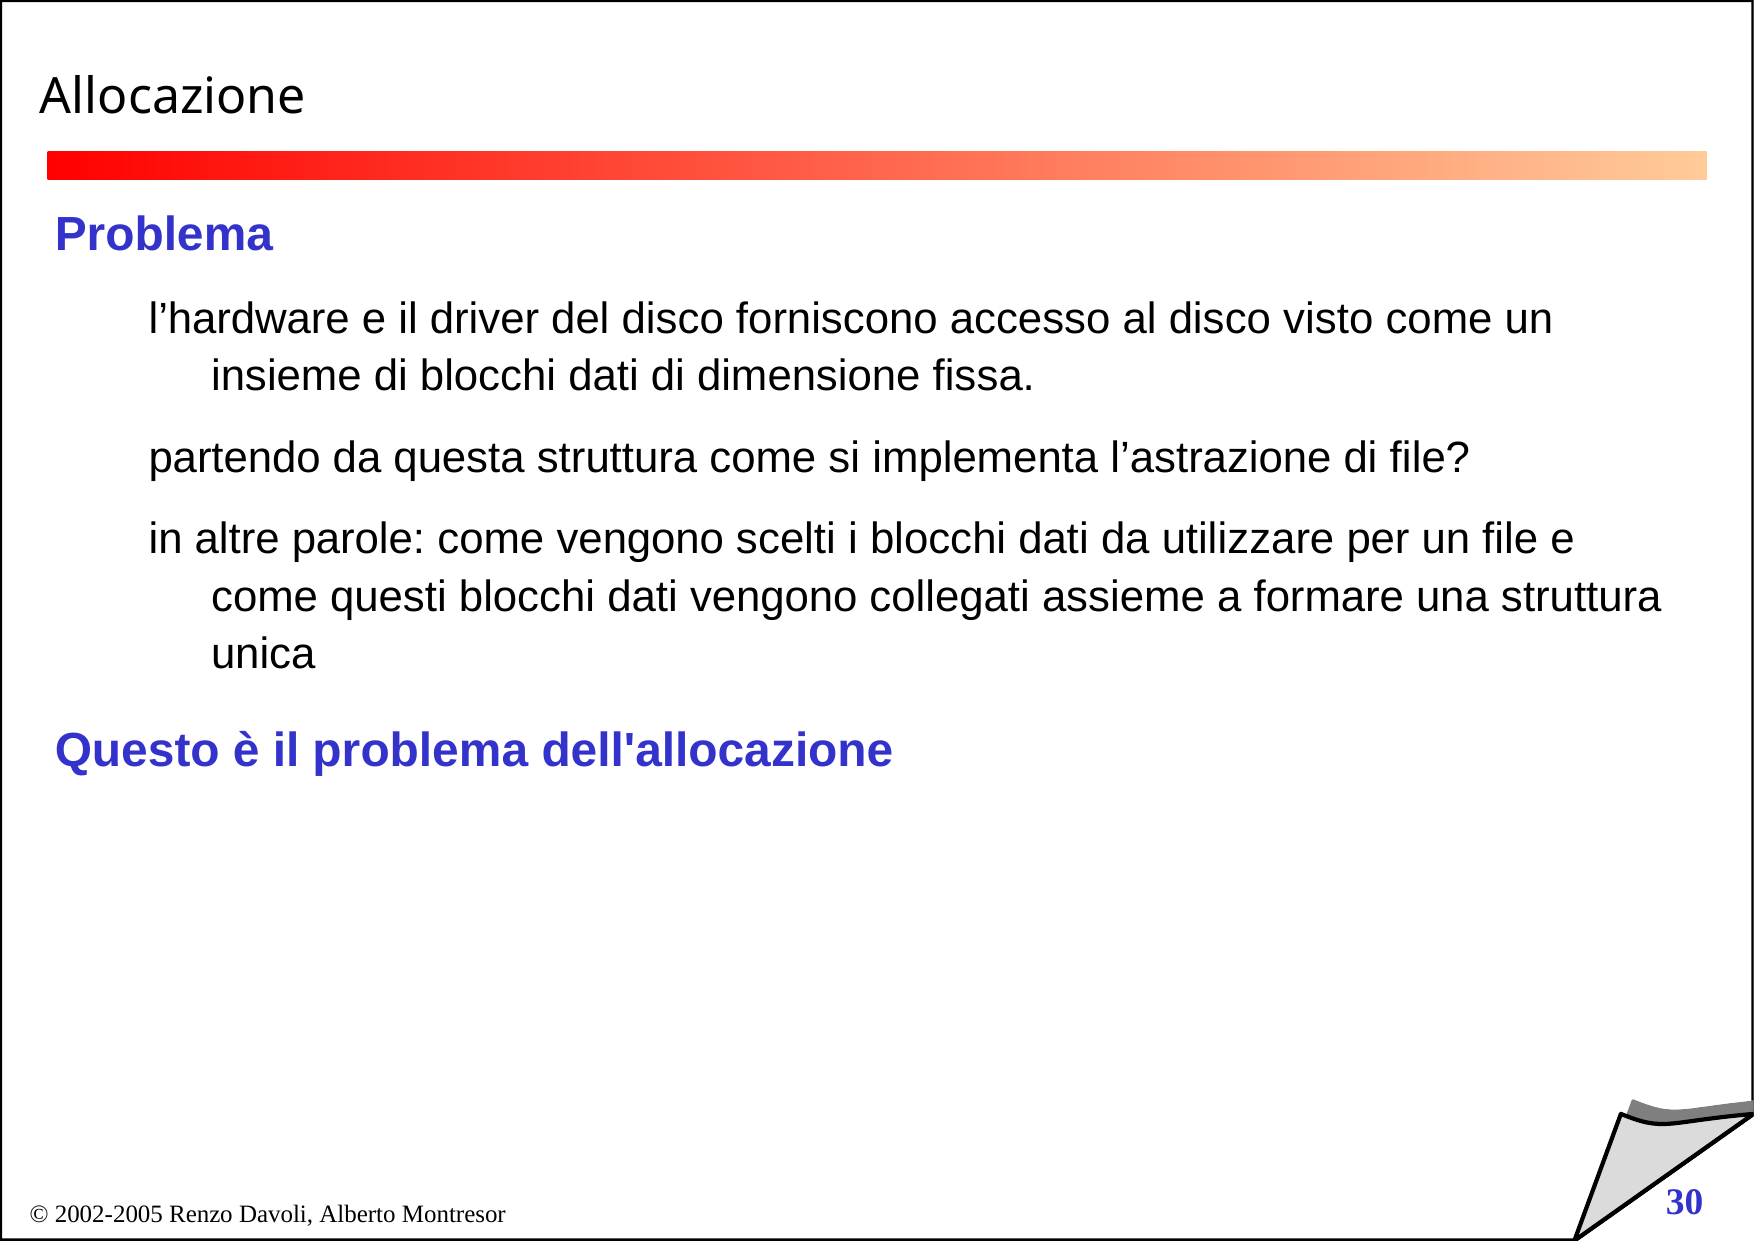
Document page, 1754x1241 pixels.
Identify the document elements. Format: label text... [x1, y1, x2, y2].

list Problema l’hardware e il driver del disco forniscono accesso al disco visto come un insieme di blocchi dati di dimensione fissa. partendo da questa struttura come si implementa l’astrazione di file? in altre parole: come vengono scelti i blocchi dati da utilizzare per un file e come questi blocchi dati vengono collegati assieme a formare una struttura unica Questo è il problema dell'allocazione [54, 206, 1692, 897]
title Allocazione [40, 49, 1713, 144]
text_box Start [1469, 152, 1474, 179]
text_box 6-11 [1074, 152, 1078, 179]
